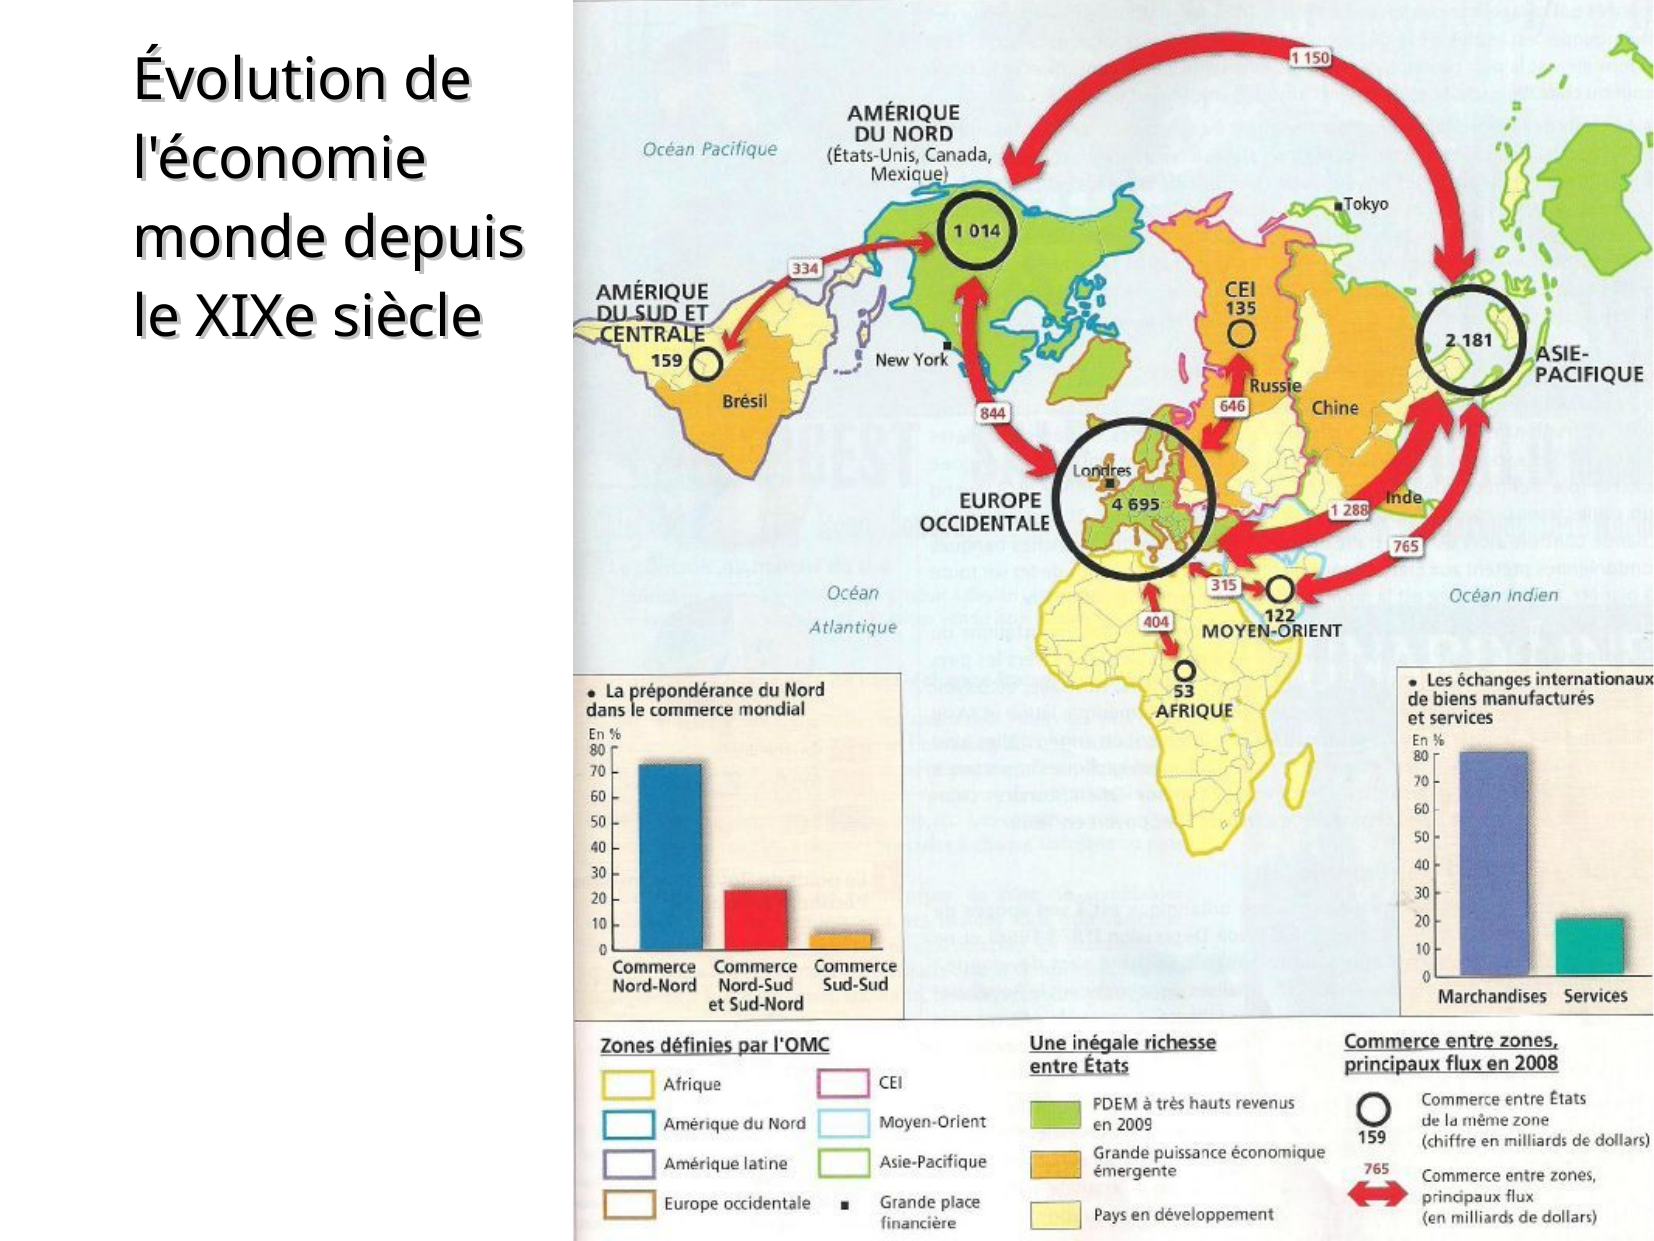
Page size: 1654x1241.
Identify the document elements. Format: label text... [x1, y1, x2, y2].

text_box Évolution de l'économie monde depuis le XIXe siècle [118, 29, 573, 409]
picture [573, 0, 1654, 1241]
